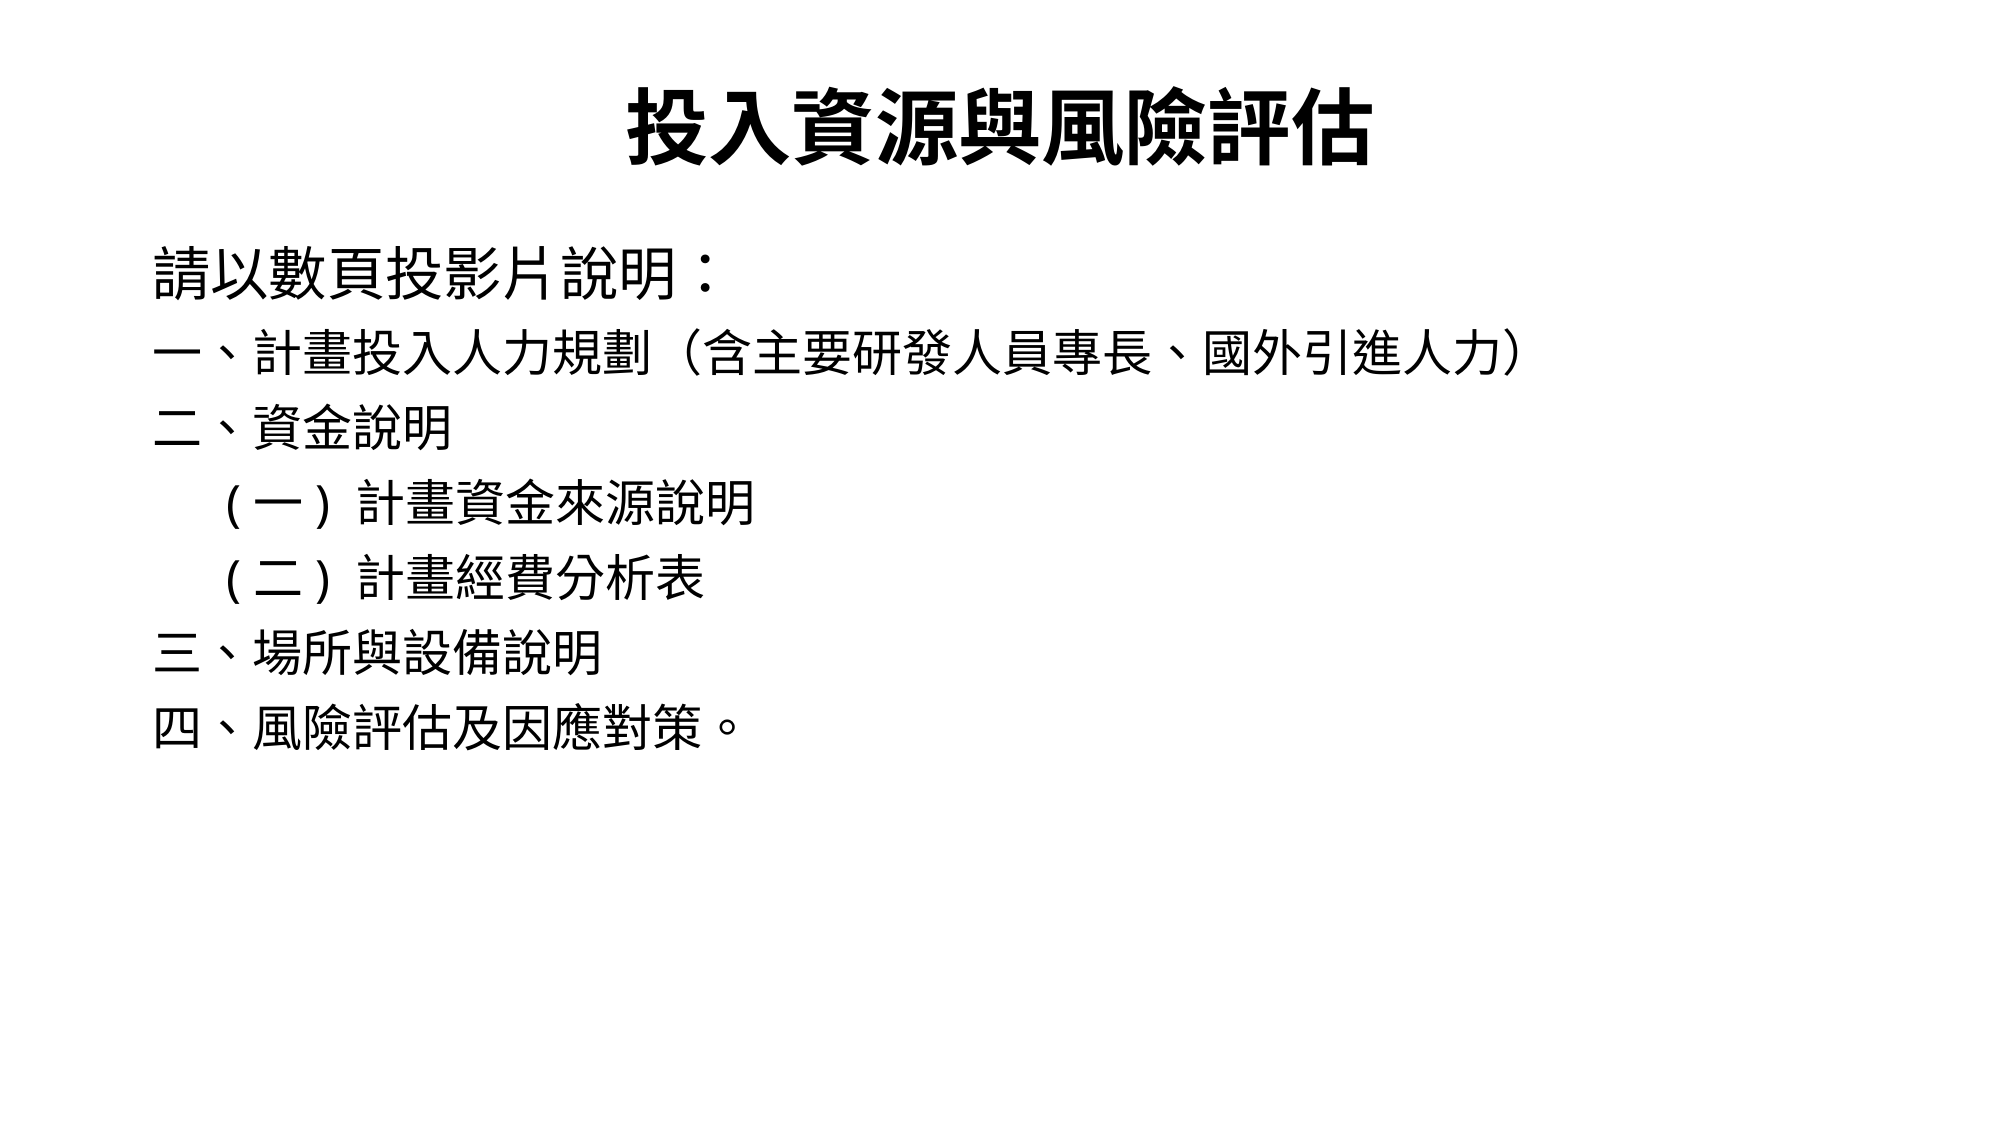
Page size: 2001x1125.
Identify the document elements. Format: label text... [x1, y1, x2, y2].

title 投入資源與風險評估 [137, 59, 1863, 205]
list 請以數頁投影片說明： 一、計畫投入人力規劃（含主要研發人員專長、國外引進人力） 二、資金說明 (一) 計畫資金來源說明 (二) 計畫經費分析表 三、場所與設備說明 四、風險評估及因應對策。 [137, 237, 1863, 1014]
